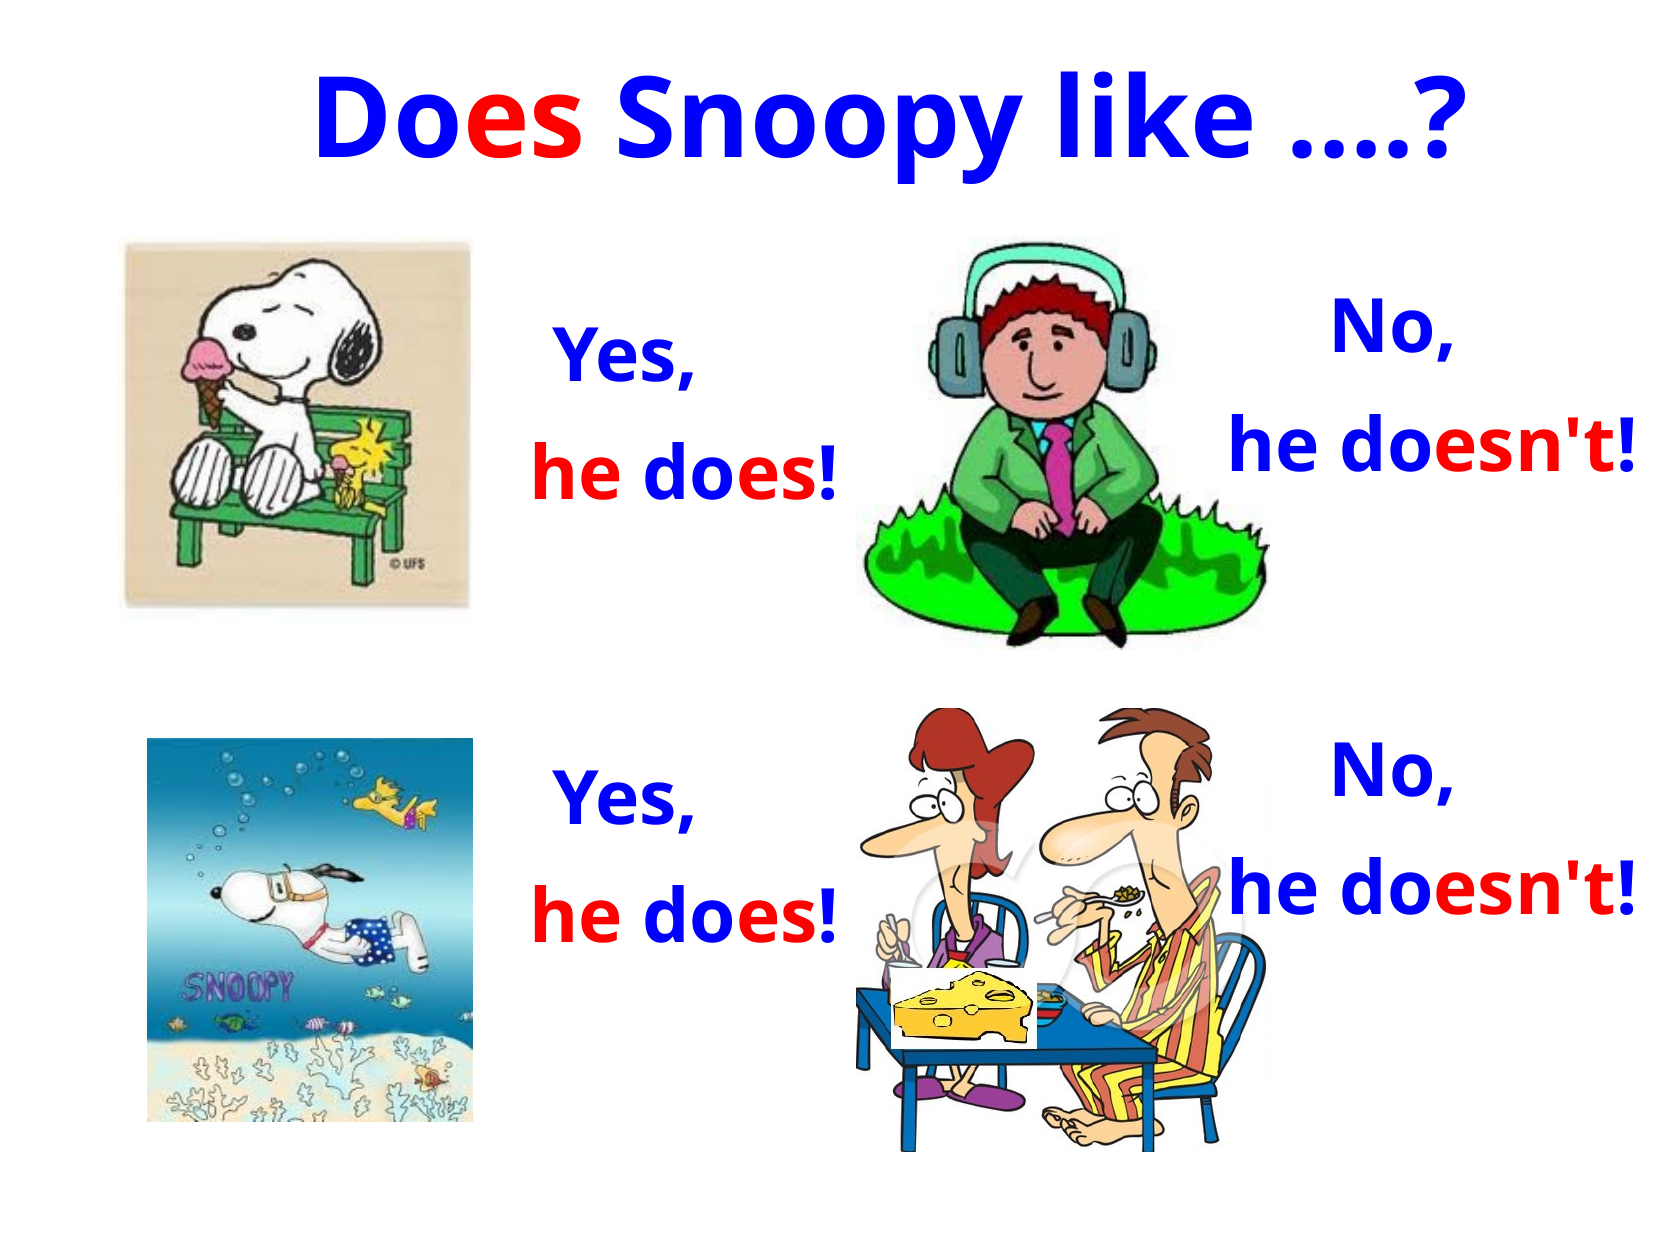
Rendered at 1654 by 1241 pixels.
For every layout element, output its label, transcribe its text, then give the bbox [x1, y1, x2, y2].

picture [147, 744, 473, 1123]
text_box he doesn't! [1210, 383, 1654, 563]
picture [289, 1016, 295, 1025]
text_box Yes, [531, 294, 739, 412]
text_box Yes, [531, 736, 739, 855]
picture [350, 738, 446, 742]
text_box No, [1299, 708, 1506, 826]
picture [118, 236, 473, 621]
picture [856, 236, 1270, 650]
text_box he doesn't! [1210, 826, 1654, 1006]
text_box Does Snoopy like ….? [295, 29, 1506, 202]
text_box he does! [501, 855, 886, 975]
text_box No, [1299, 264, 1506, 383]
text_box he does! [501, 412, 886, 532]
picture [386, 767, 396, 771]
picture [856, 708, 1270, 1152]
